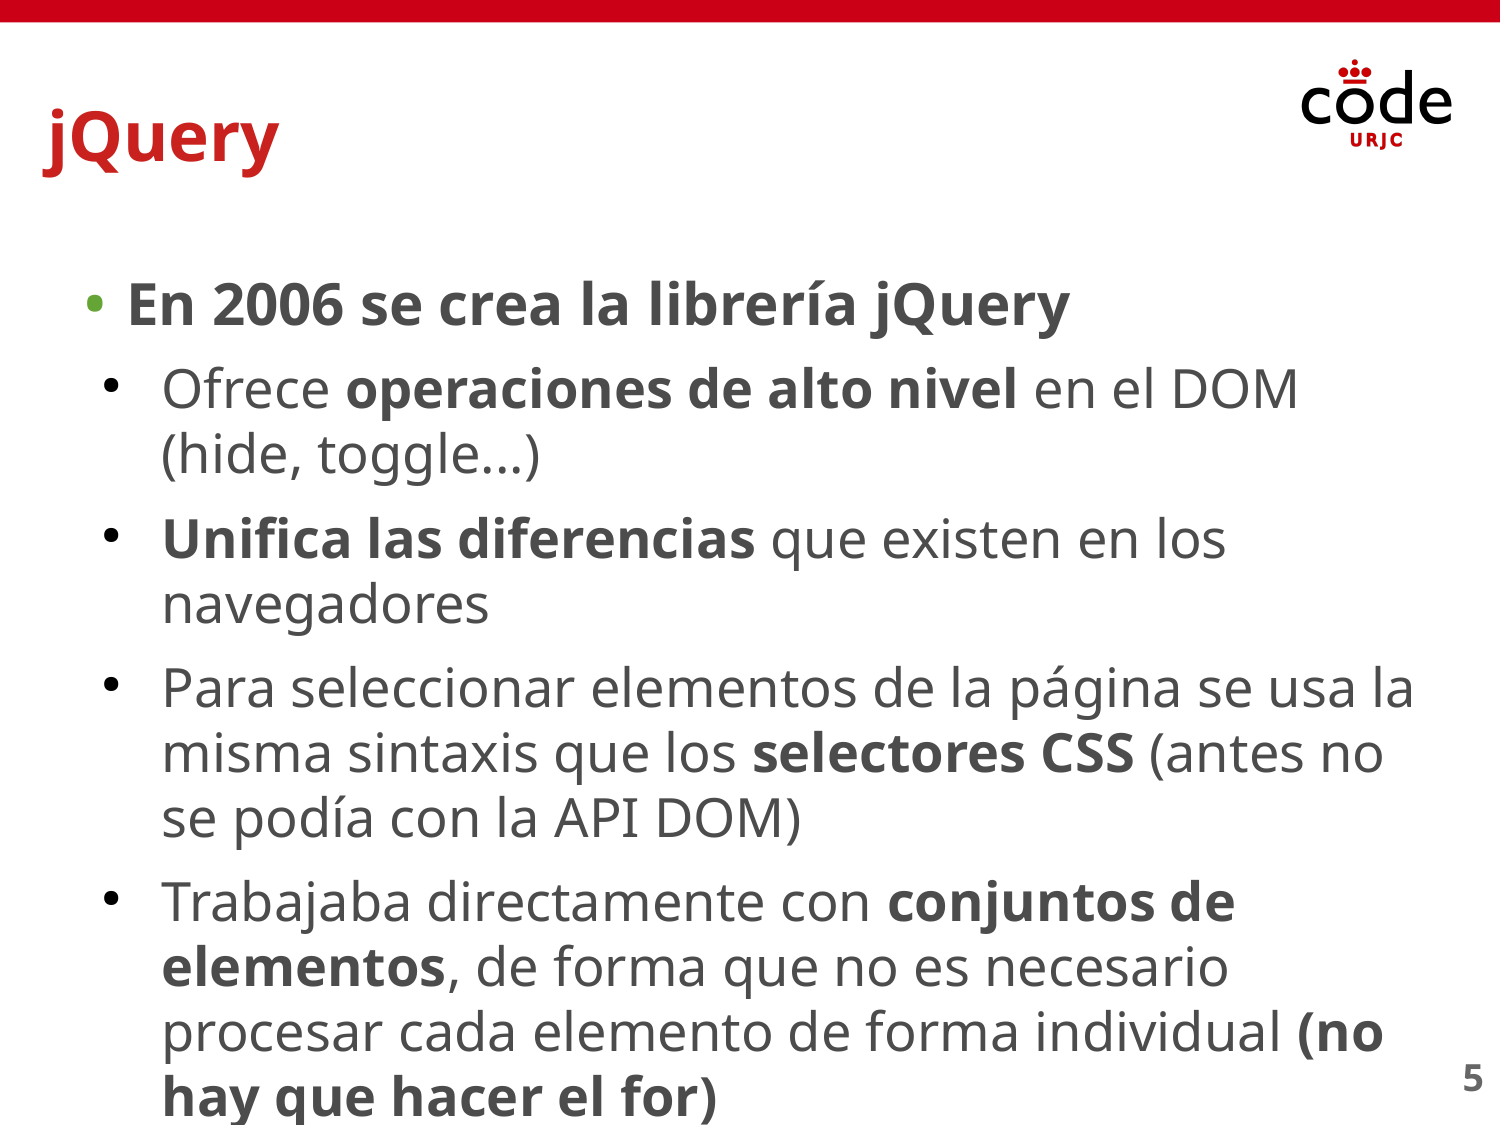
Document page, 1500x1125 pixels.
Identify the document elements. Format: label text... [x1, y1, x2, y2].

list En 2006 se crea la librería jQuery Ofrece operaciones de alto nivel en el DOM (hide, toggle...) Unifica las diferencias que existen en los navegadores Para seleccionar elementos de la página se usa la misma sintaxis que los selectores CSS (antes no se podía con la API DOM) Trabajaba directamente con conjuntos de elementos, de forma que no es necesario procesar cada elemento de forma individual (no hay que hacer el for) [51, 259, 1436, 1013]
picture [1284, 50, 1468, 161]
title jQuery [32, 79, 1383, 189]
